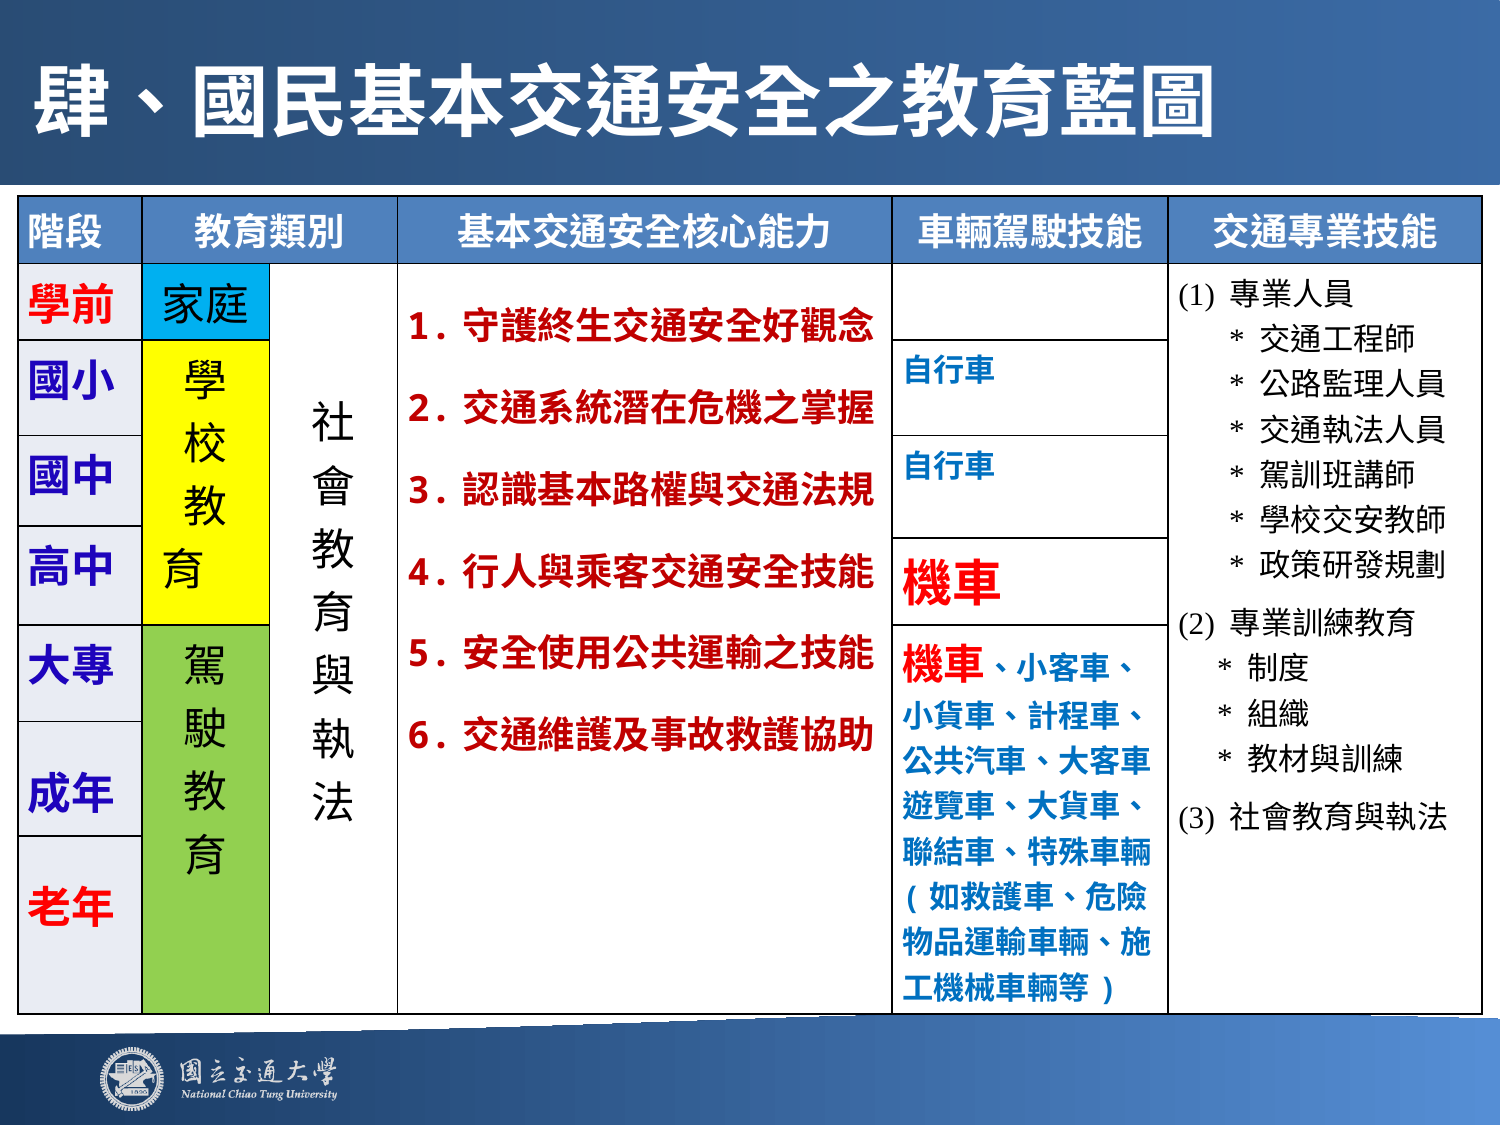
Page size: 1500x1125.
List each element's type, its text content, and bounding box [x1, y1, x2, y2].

title 肆、國民基本交通安全之教育藍圖 [17, 30, 1483, 161]
table_cell 自行車 [893, 341, 1167, 435]
table_cell 成年 [19, 722, 141, 835]
table_cell 機車、小客車、 小貨車、計程車、 公共汽車、大客車遊覽車、大貨車、聯結車、特殊車輛(如救護車、危險物品運輸車輛、施工機械車輛等) [893, 626, 1167, 1013]
table_cell 機車 [893, 539, 1167, 624]
table_cell 國小 [19, 341, 141, 435]
table_cell 自行車 [893, 436, 1167, 537]
table_cell 學 校 教 育 [143, 341, 269, 624]
table_cell [893, 264, 1167, 339]
table_cell 老年 [19, 837, 141, 1013]
table_cell 社 會 教 育 與 執 法 [270, 264, 397, 1013]
table_header 車輛駕駛技能 [893, 197, 1167, 263]
table_cell (1) 專業人員 * 交通工程師 * 公路監理人員 * 交通執法人員 * 駕訓班講師 * 學校交安教師 * 政策研發規劃 (2) 專業訓練教育 * 制度 * 組織 * 教材與訓練 (3) 社會教育與執法 [1169, 264, 1481, 1013]
table_header 交通專業技能 [1169, 197, 1481, 263]
table_cell 1.守護終生交通安全好觀念 2.交通系統潛在危機之掌握 3.認識基本路權與交通法規 4.行人與乘客交通安全技能 5.安全使用公共運輸之技能 6.交通維護及事故救護協助 [398, 264, 891, 1013]
table_cell 國中 [19, 436, 141, 525]
table_header 基本交通安全核心能力 [398, 197, 891, 263]
table_cell 家庭 [143, 264, 269, 339]
table_header 教育類別 [143, 197, 397, 263]
table_cell 高中 [19, 527, 141, 624]
table_header 階段 [19, 197, 141, 263]
table_cell 學前 [19, 264, 141, 339]
table_cell 大專 [19, 626, 141, 721]
table_cell 駕 駛 教 育 [143, 626, 269, 1013]
